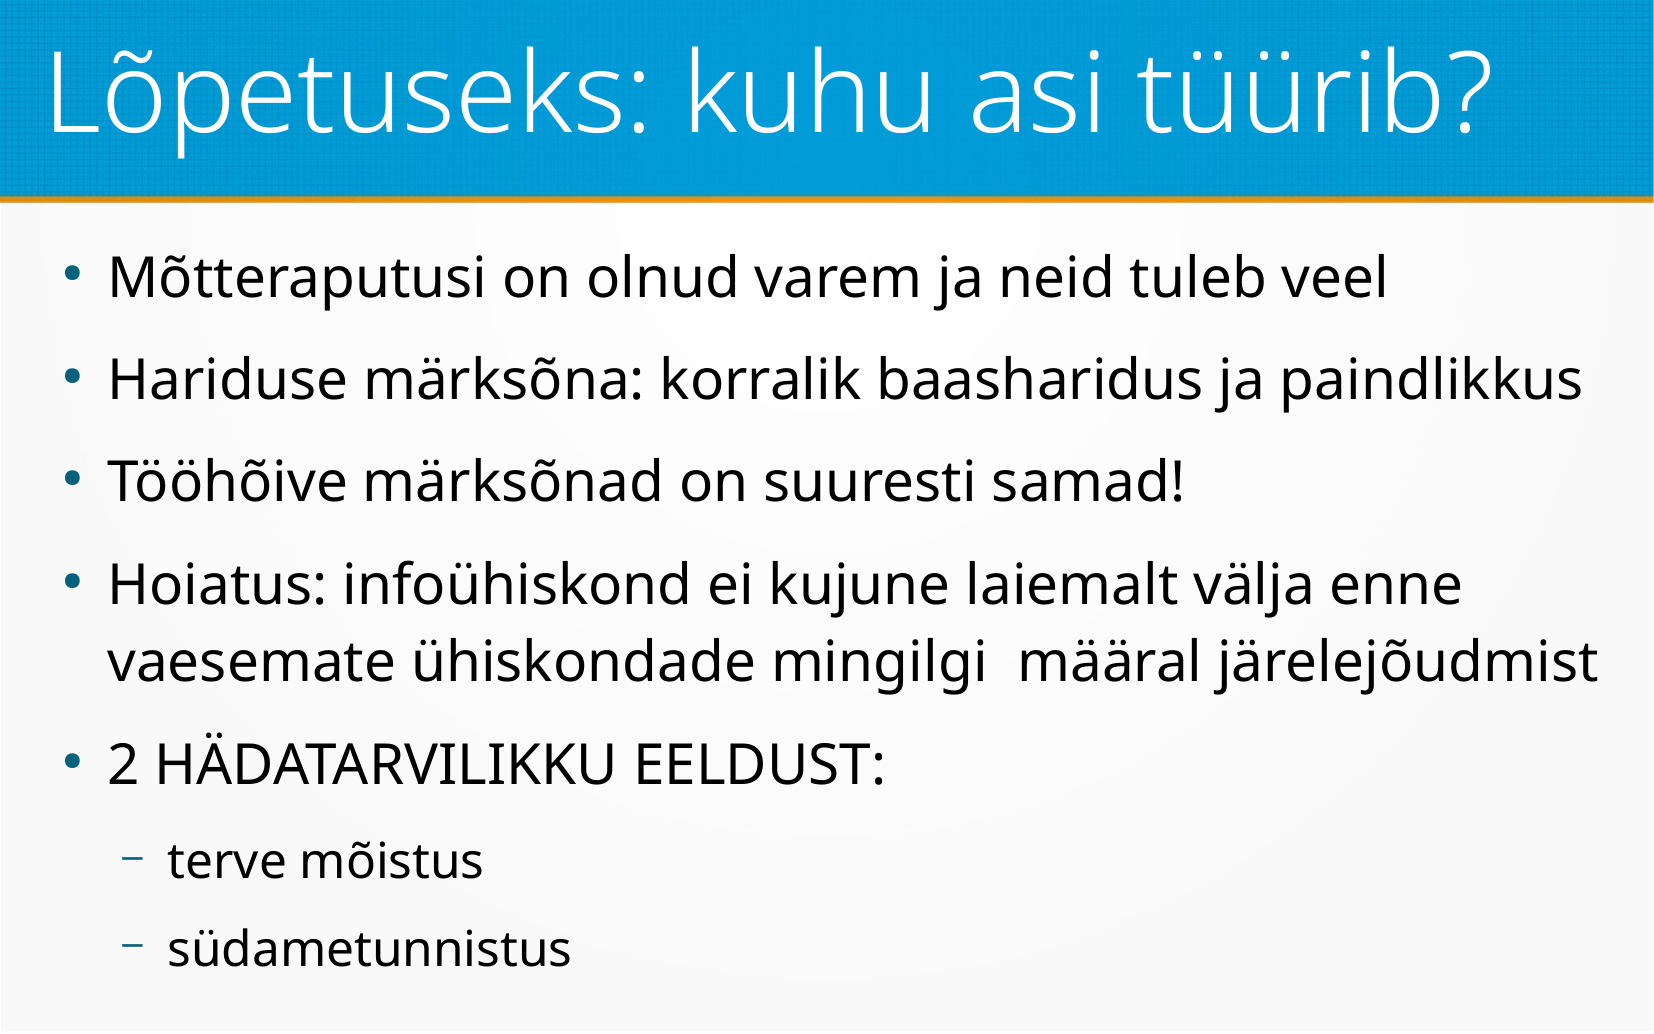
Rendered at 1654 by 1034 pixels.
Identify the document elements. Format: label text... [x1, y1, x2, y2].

picture [0, 195, 1654, 1034]
title Lõpetuseks: kuhu asi tüürib? [43, 0, 1619, 166]
list Mõtteraputusi on olnud varem ja neid tuleb veel Hariduse märksõna: korralik baasharidus ja paindlikkus Tööhõive märksõnad on suuresti samad! Hoiatus: infoühiskond ei kujune laiemalt välja enne vaesemate ühiskondade mingilgi määral järelejõudmist 2 HÄDATARVILIKKU EELDUST: terve mõistus südametunnistus [47, 236, 1607, 1002]
